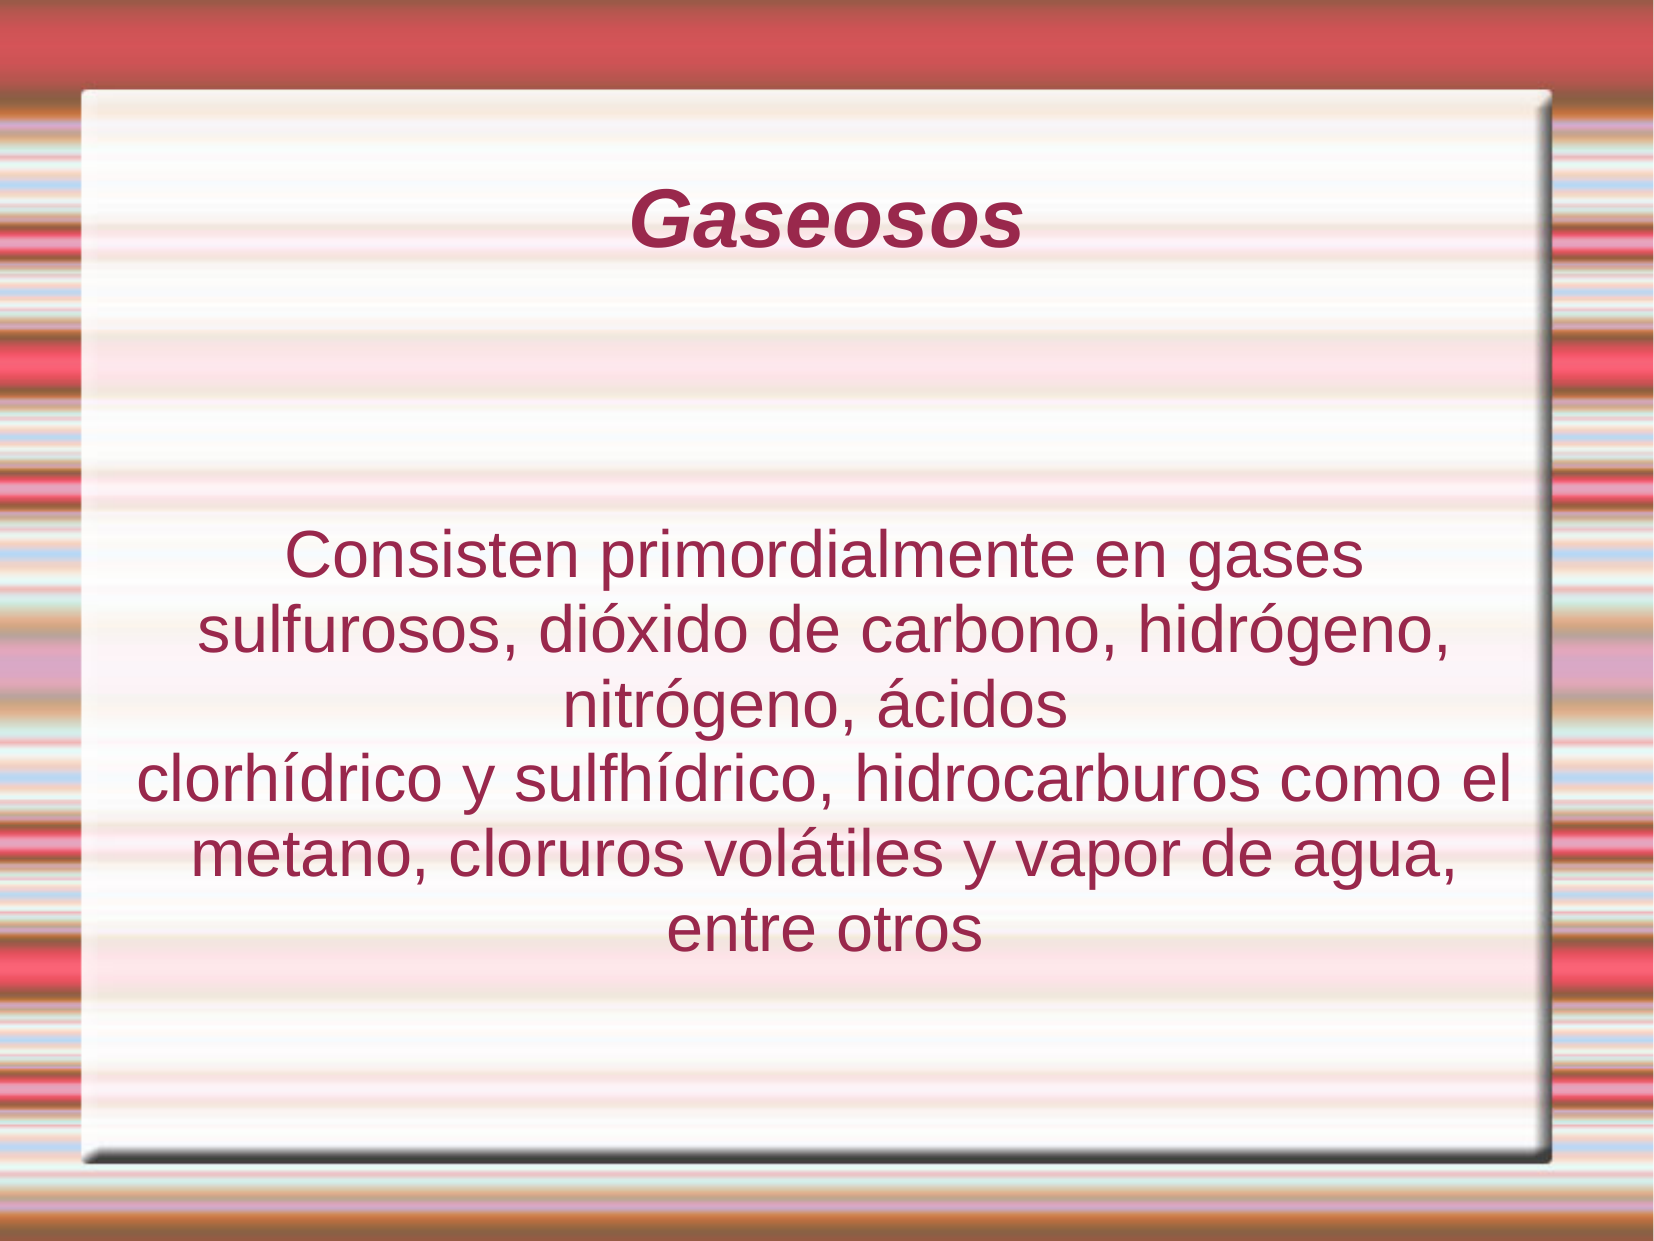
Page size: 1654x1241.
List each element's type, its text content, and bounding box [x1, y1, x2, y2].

title Gaseosos [121, 122, 1534, 315]
subtitle Consisten primordialmente en gases sulfurosos, dióxido de carbono, hidrógeno, nitrógeno, ácidos clorhídrico y sulfhídrico, hidrocarburos como el metano, cloruros volátiles y vapor de agua, entre otros [134, 358, 1516, 1125]
picture [0, 0, 1654, 1241]
